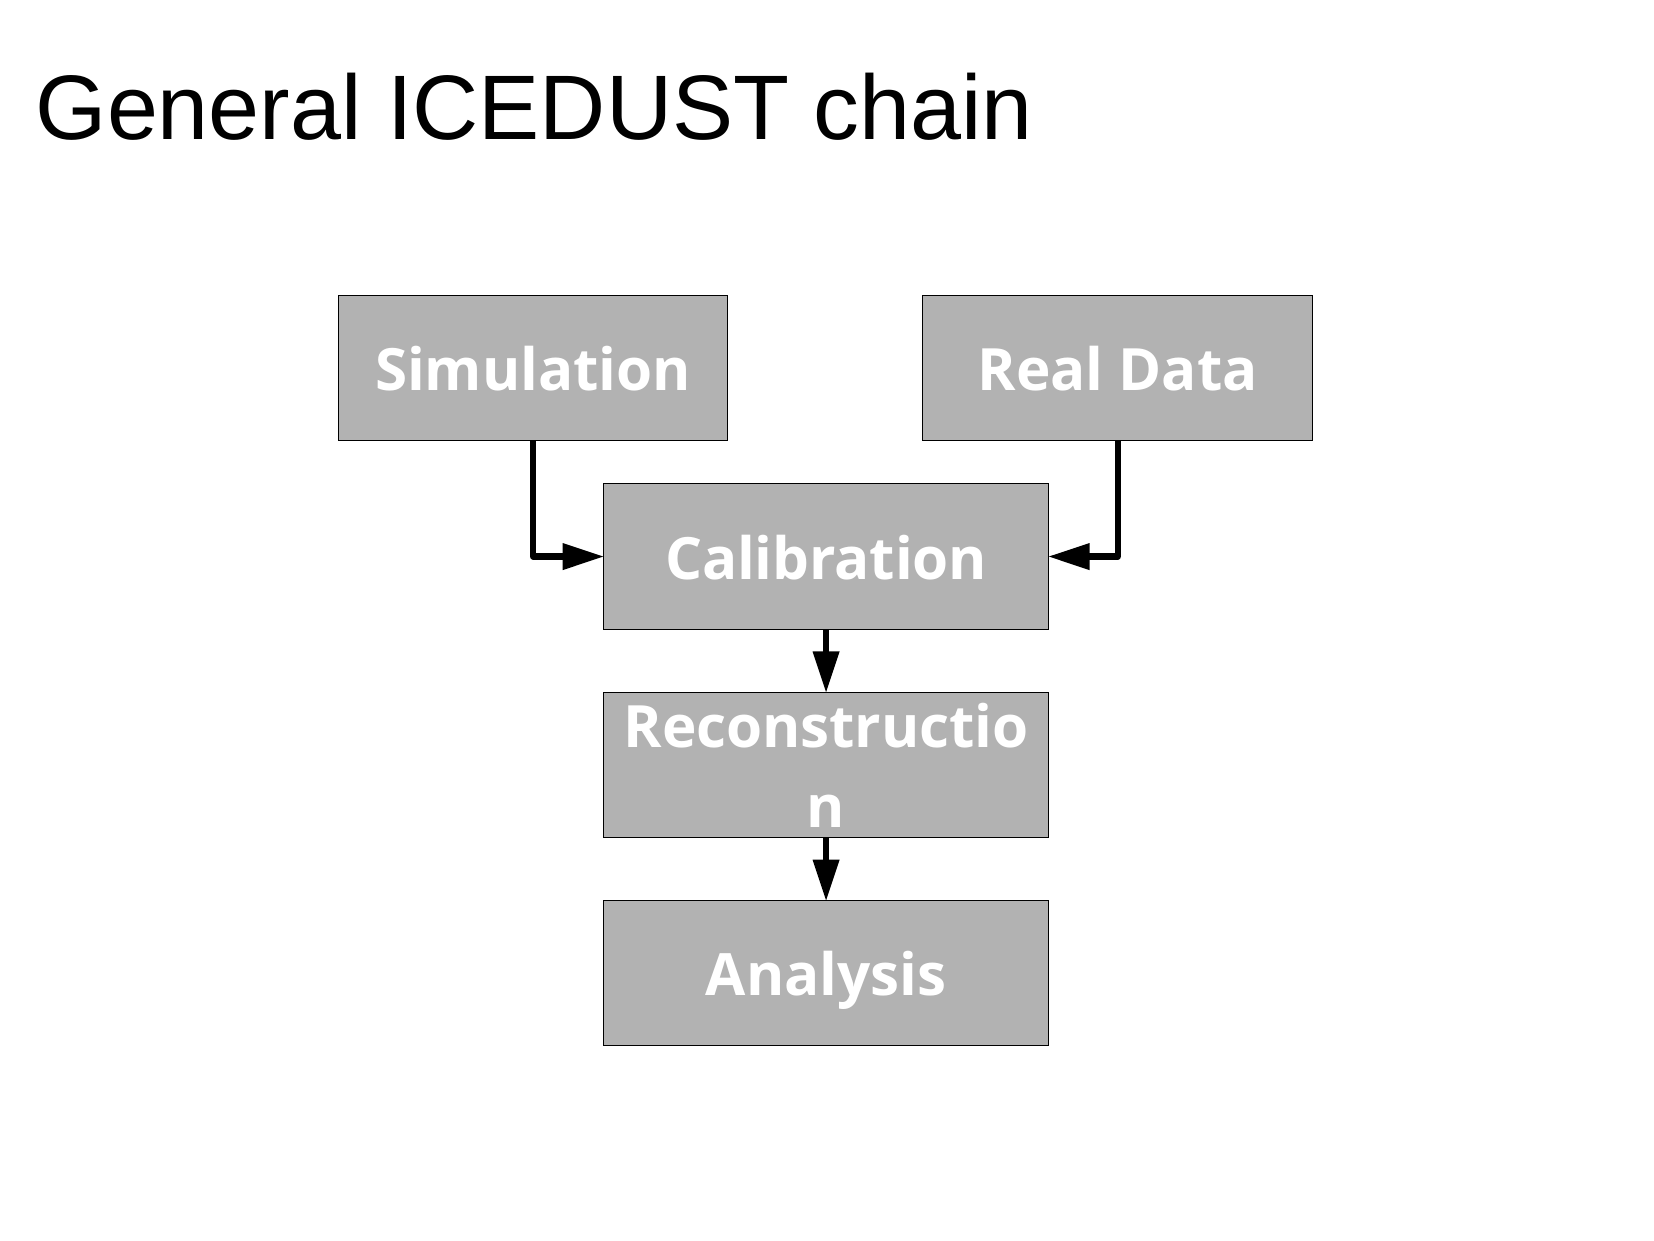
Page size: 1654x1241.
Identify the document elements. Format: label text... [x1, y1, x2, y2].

text_box Analysis [603, 900, 1049, 1046]
title General ICEDUST chain [35, 35, 1266, 181]
text_box Calibration [603, 483, 1049, 630]
text_box Reconstruction [603, 692, 1049, 838]
text_box Real Data [922, 295, 1313, 441]
text_box Simulation [338, 295, 728, 441]
